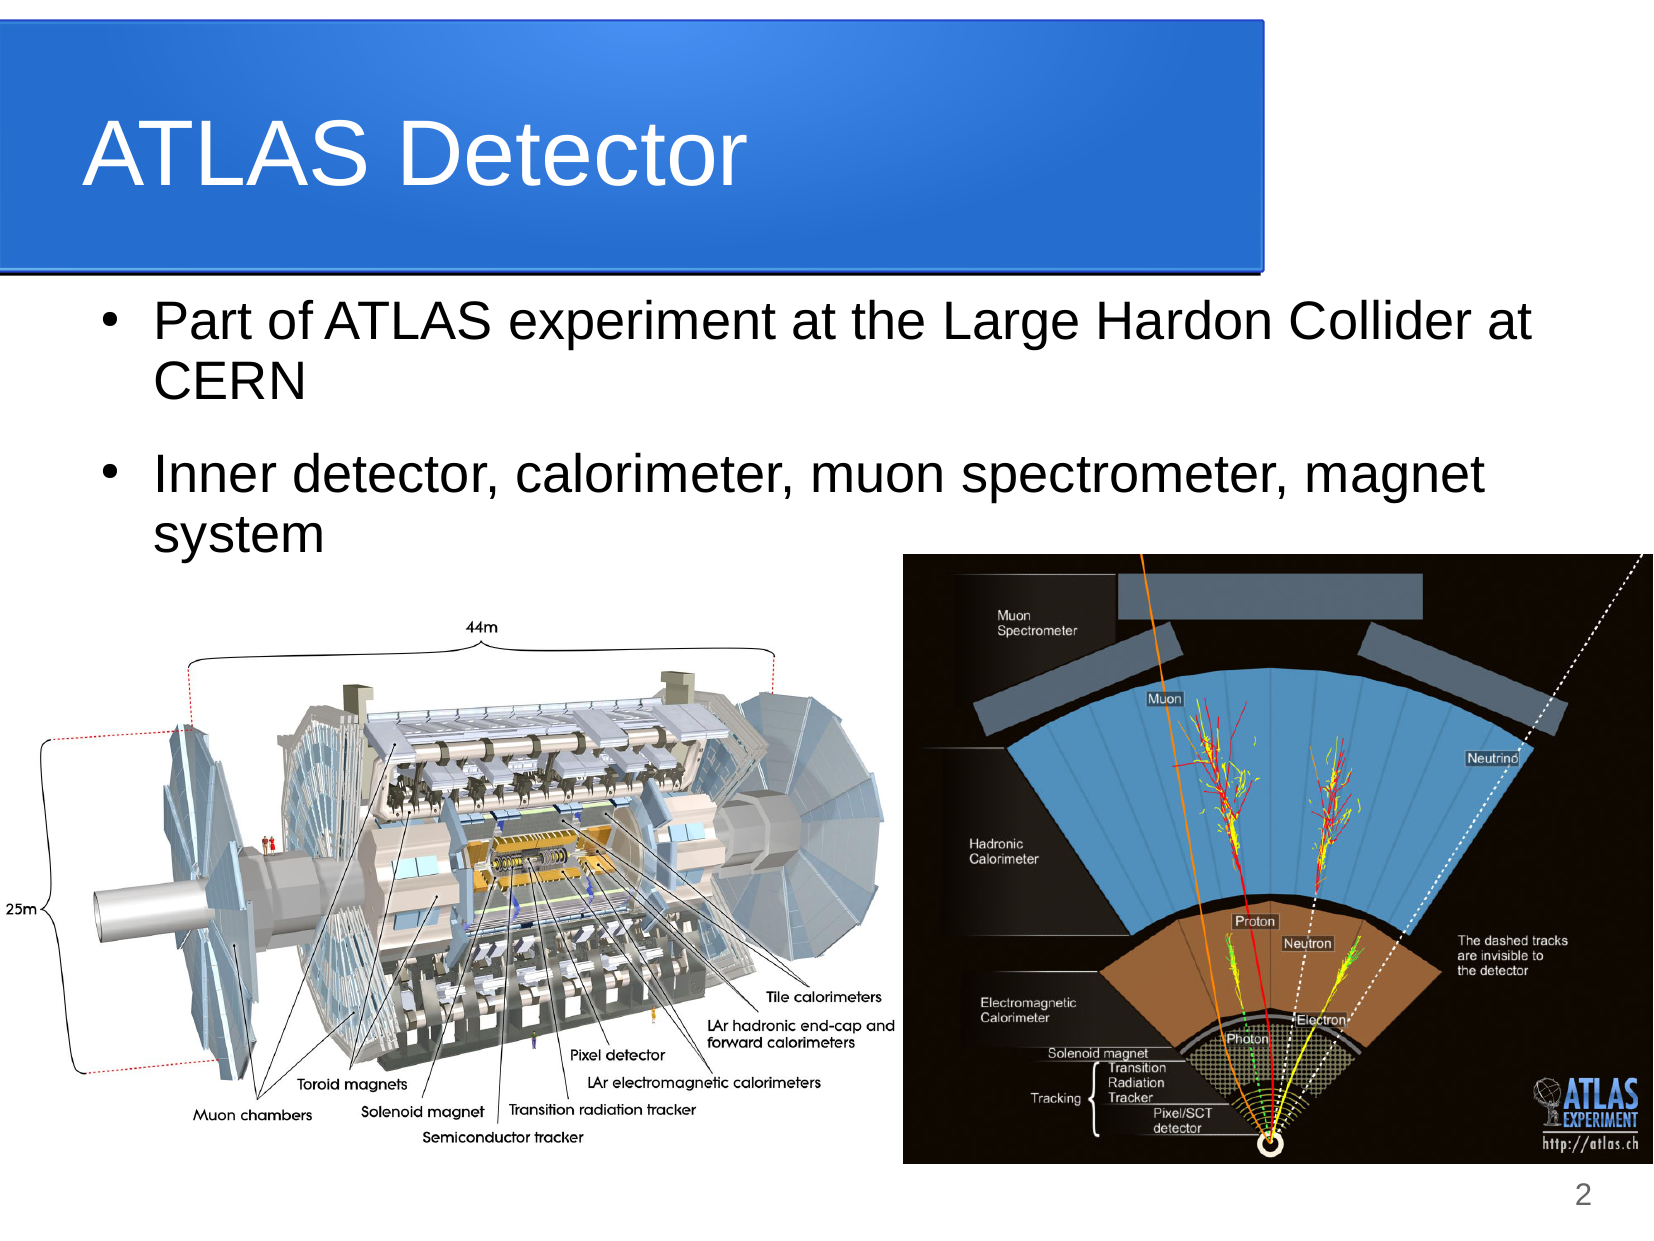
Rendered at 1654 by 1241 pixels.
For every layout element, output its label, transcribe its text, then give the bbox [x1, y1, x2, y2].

title ATLAS Detector [82, 49, 1250, 257]
picture [903, 554, 1653, 1164]
list Part of ATLAS experiment at the Large Hardon Collider at CERN Inner detector, calorimeter, muon spectrometer, magnet system [82, 290, 1538, 1010]
picture [0, 584, 901, 1164]
